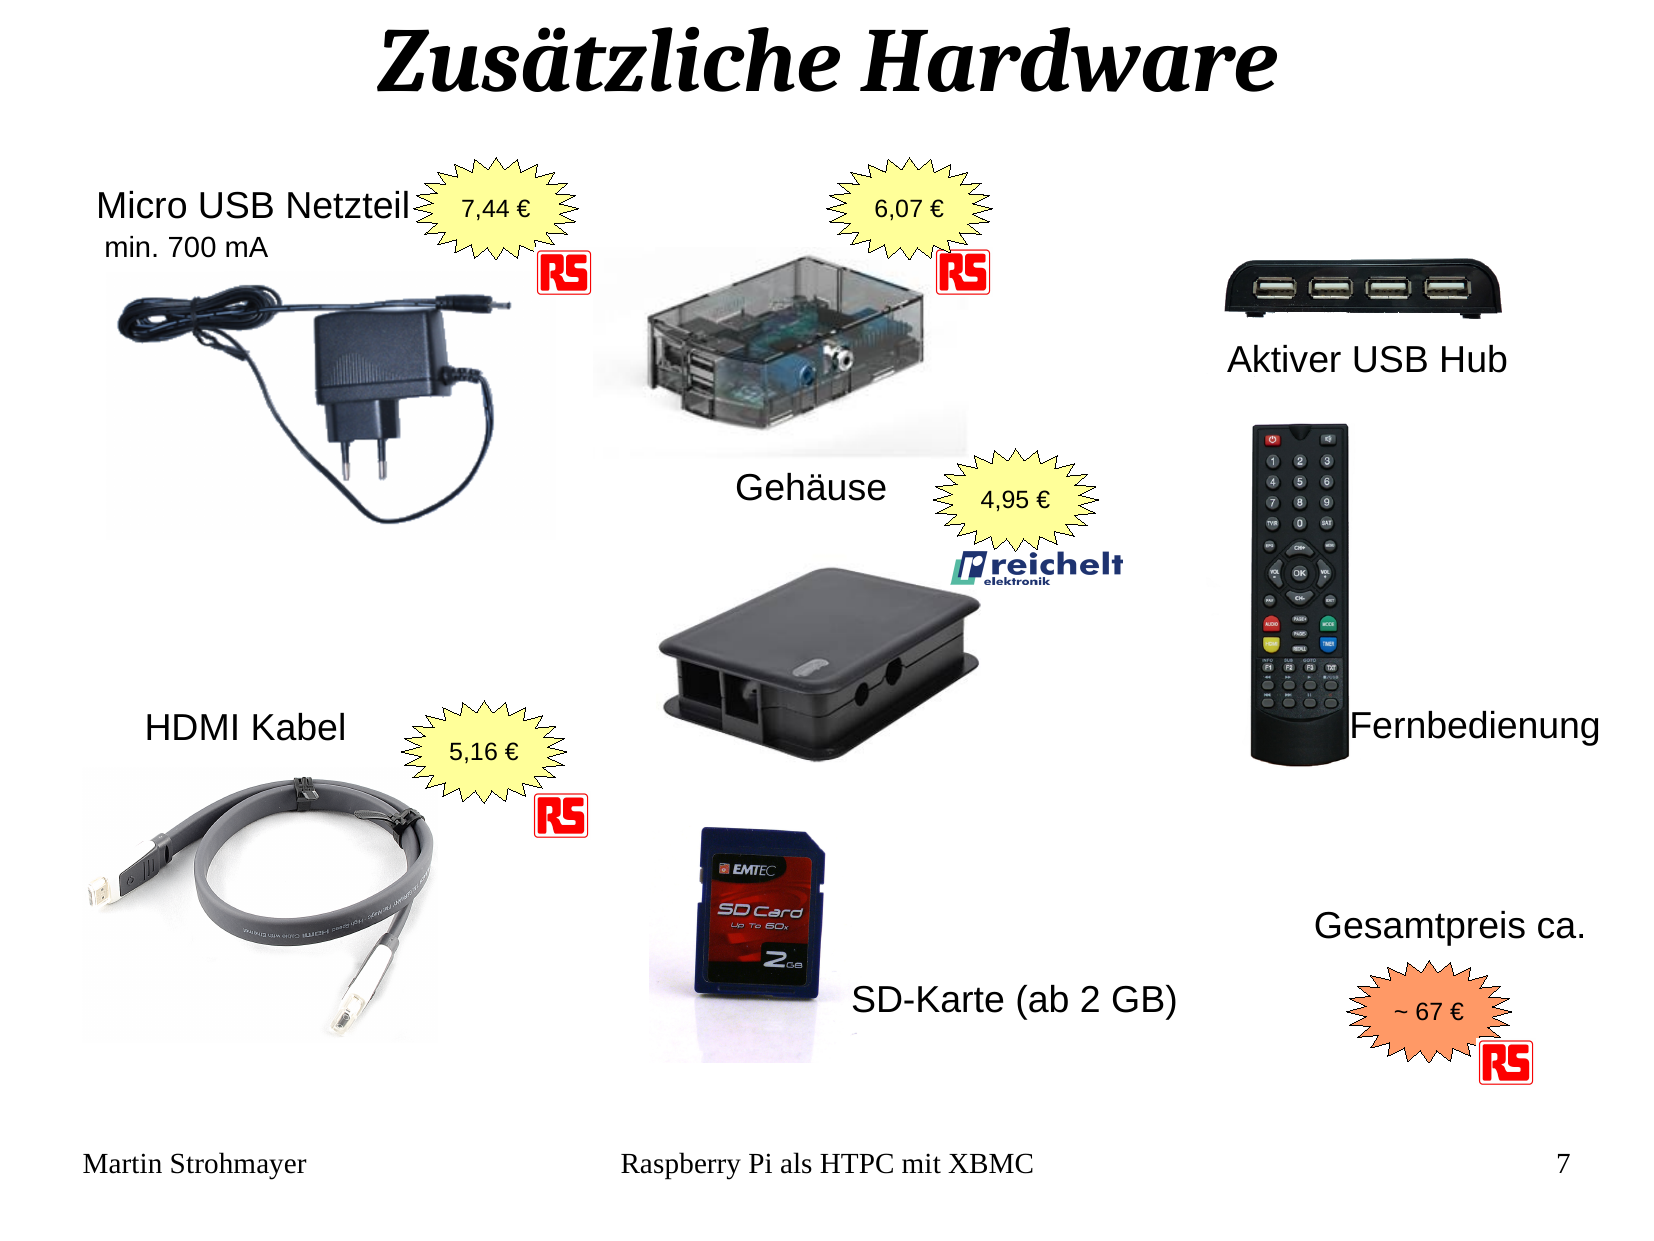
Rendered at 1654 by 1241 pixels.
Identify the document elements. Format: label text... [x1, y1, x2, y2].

text_box 7,44 € [426, 157, 579, 260]
picture [649, 503, 1123, 1063]
picture [531, 791, 591, 840]
title Zusätzliche Hardware [3, 7, 1654, 116]
picture [1203, 413, 1394, 775]
text_box SD-Karte (ab 2 GB) [836, 970, 1193, 1028]
text_box 5,16 € [401, 700, 567, 804]
text_box Gehäuse [720, 458, 902, 516]
picture [1205, 204, 1512, 378]
text_box Gesamtpreis ca. [1299, 897, 1602, 955]
text_box Aktiver USB Hub [1212, 330, 1523, 388]
text_box HDMI Kabel [129, 699, 362, 756]
picture [1476, 1038, 1536, 1087]
text_box Micro USB Netzteil [81, 177, 426, 235]
text_box 6,07 € [826, 157, 993, 260]
text_box ~ 67 € [1346, 960, 1512, 1063]
picture [82, 767, 438, 1043]
text_box Fernbedienung [1334, 696, 1616, 754]
picture [106, 247, 993, 540]
text_box 4,95 € [933, 448, 1099, 552]
text_box min. 700 mA [89, 224, 284, 272]
